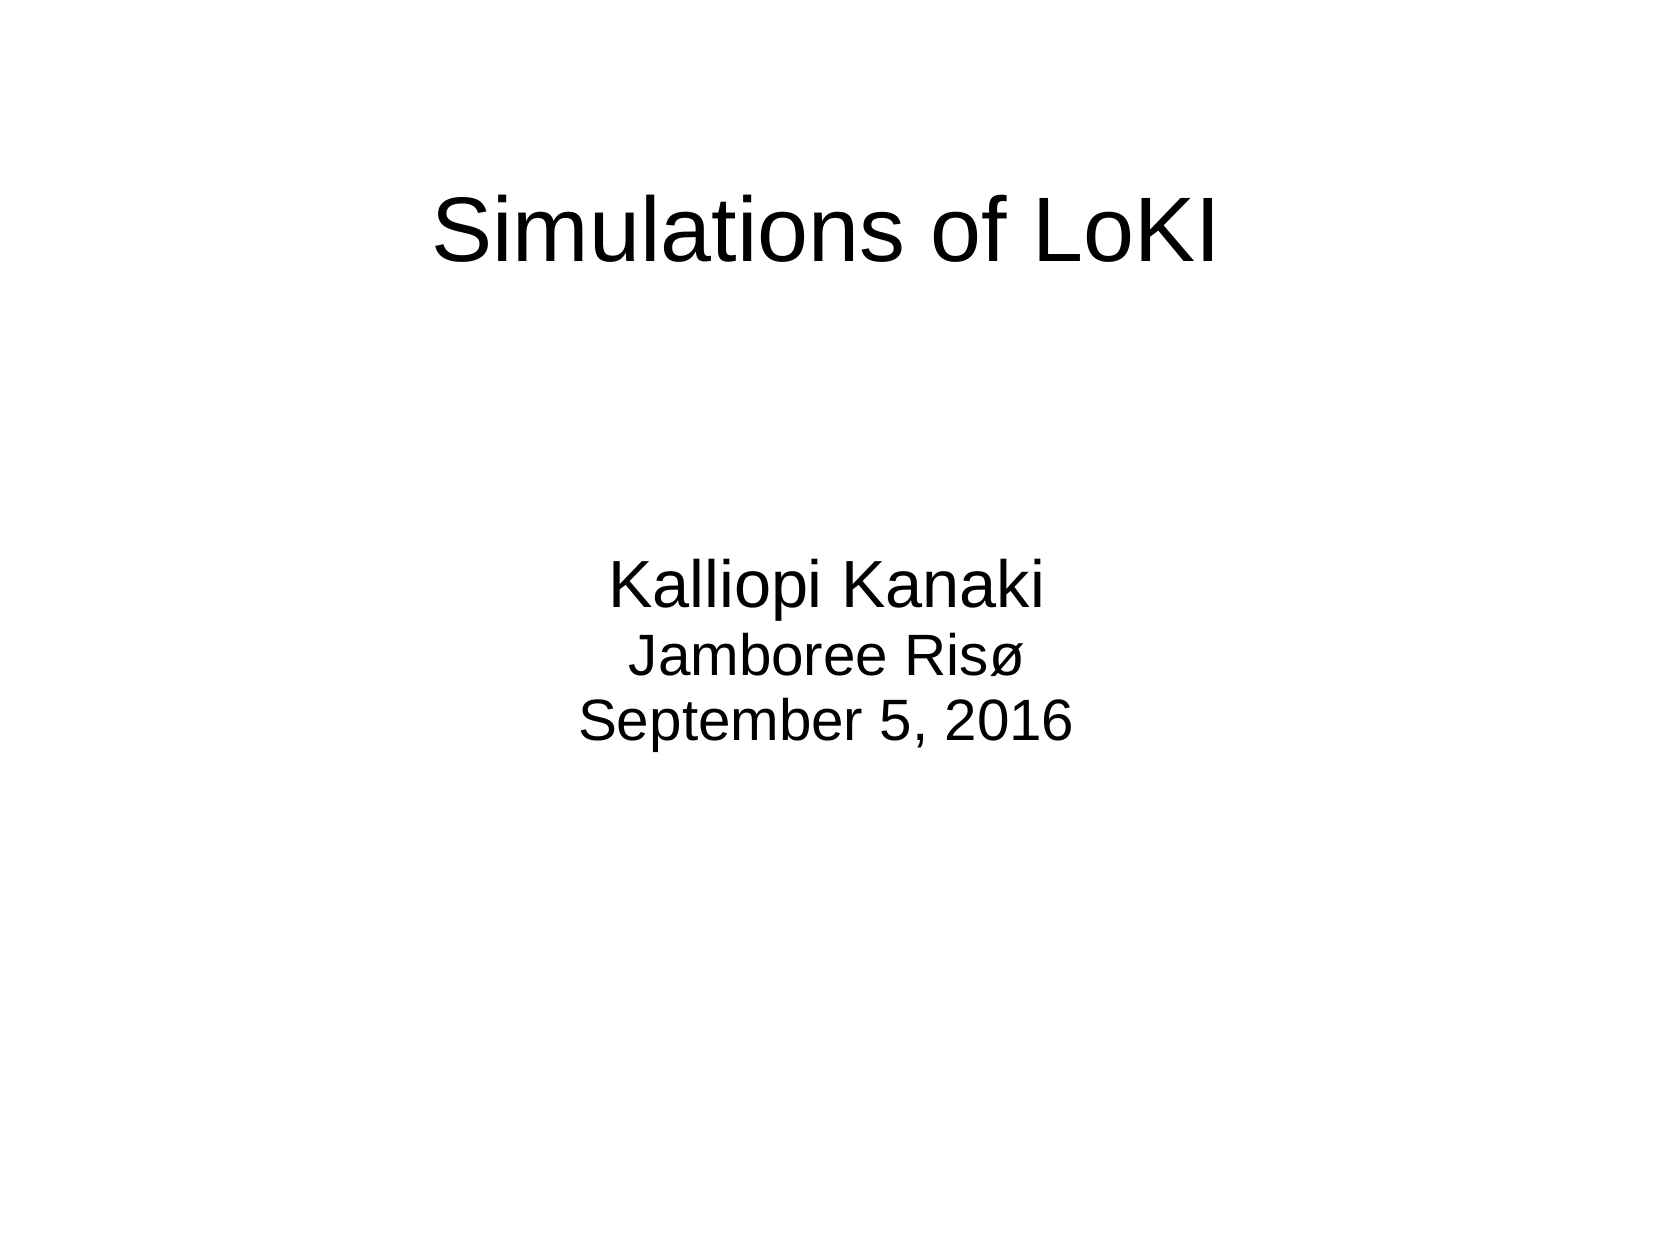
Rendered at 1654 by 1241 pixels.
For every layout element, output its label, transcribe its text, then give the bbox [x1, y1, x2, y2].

title Simulations of LoKI [82, 126, 1571, 290]
subtitle Kalliopi Kanaki Jamboree Risø September 5, 2016 [82, 290, 1571, 1010]
